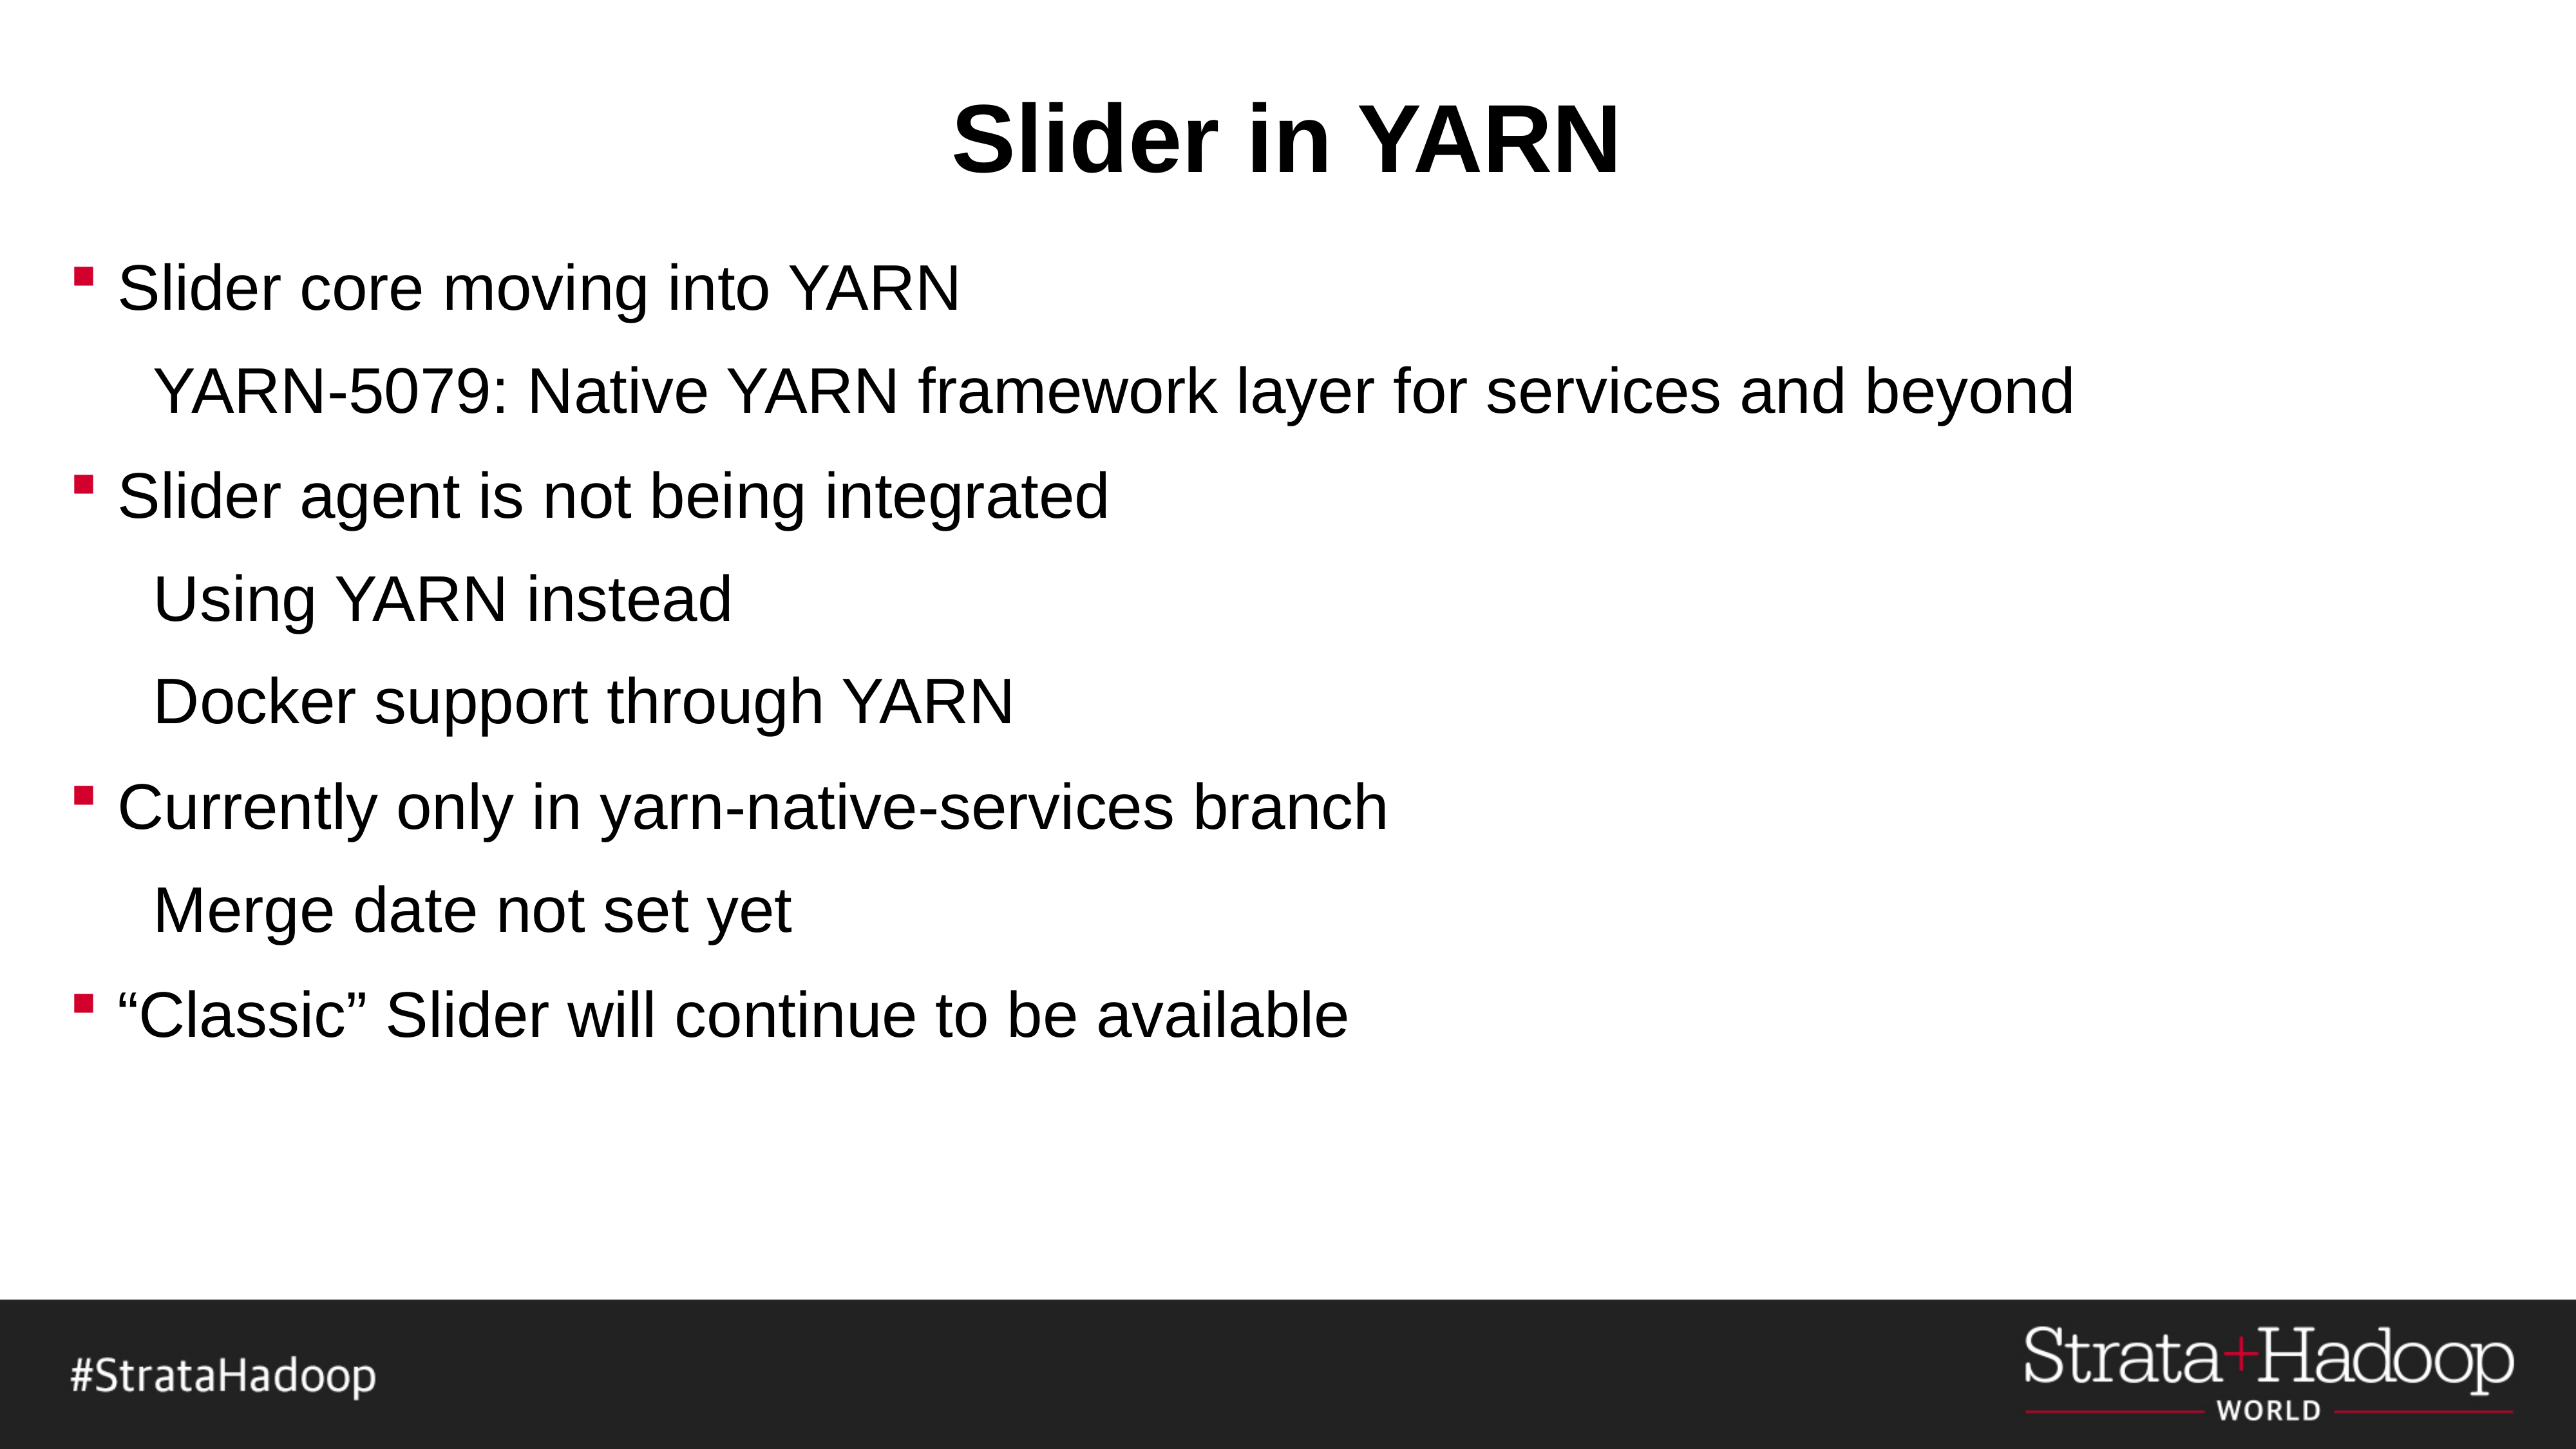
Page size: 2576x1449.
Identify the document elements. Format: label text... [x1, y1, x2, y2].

list Slider core moving into YARN YARN-5079: Native YARN framework layer for services and beyond Slider agent is not being integrated Using YARN instead Docker support through YARN Currently only in yarn-native-services branch Merge date not set yet “Classic” Slider will continue to be available [65, 242, 2510, 1449]
title Slider in YARN [65, 25, 2510, 242]
picture [0, 0, 2576, 1449]
